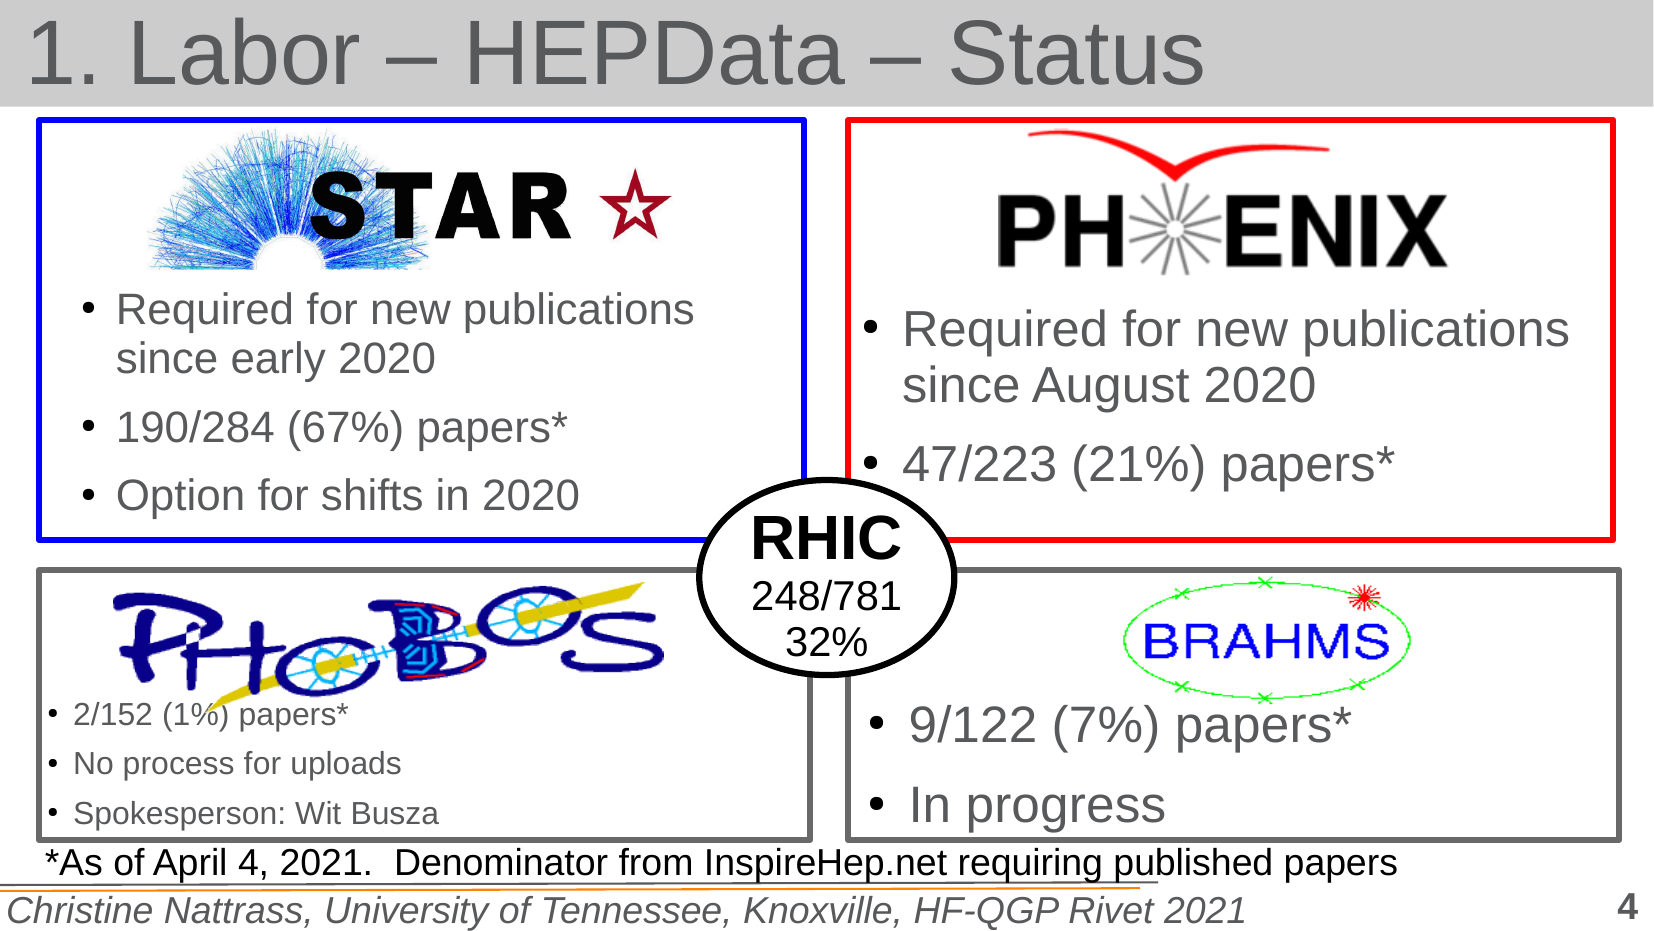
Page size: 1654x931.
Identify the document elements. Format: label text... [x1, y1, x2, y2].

list 9/122 (7%) papers* In progress [854, 696, 1610, 835]
picture [113, 574, 664, 721]
text_box [926, 516, 955, 639]
text_box RHIC 248/781 32% [728, 495, 926, 673]
title 1. Labor – HEPData – Status [0, 0, 1654, 107]
text_box [699, 515, 728, 640]
list Required for new publications since August 2020 47/223 (21%) papers* [851, 300, 1606, 496]
list 2/152 (1%) papers* No process for uploads Spokesperson: Wit Busza [39, 696, 796, 835]
picture [998, 128, 1494, 300]
picture [141, 126, 683, 271]
picture [1111, 573, 1422, 696]
list Required for new publications since early 2020 190/284 (67%) papers* Option for shifts in 2020 [69, 285, 790, 526]
text_box [758, 480, 895, 495]
text_box *As of April 4, 2021. Denominator from InspireHep.net requiring published papers [30, 834, 1501, 891]
